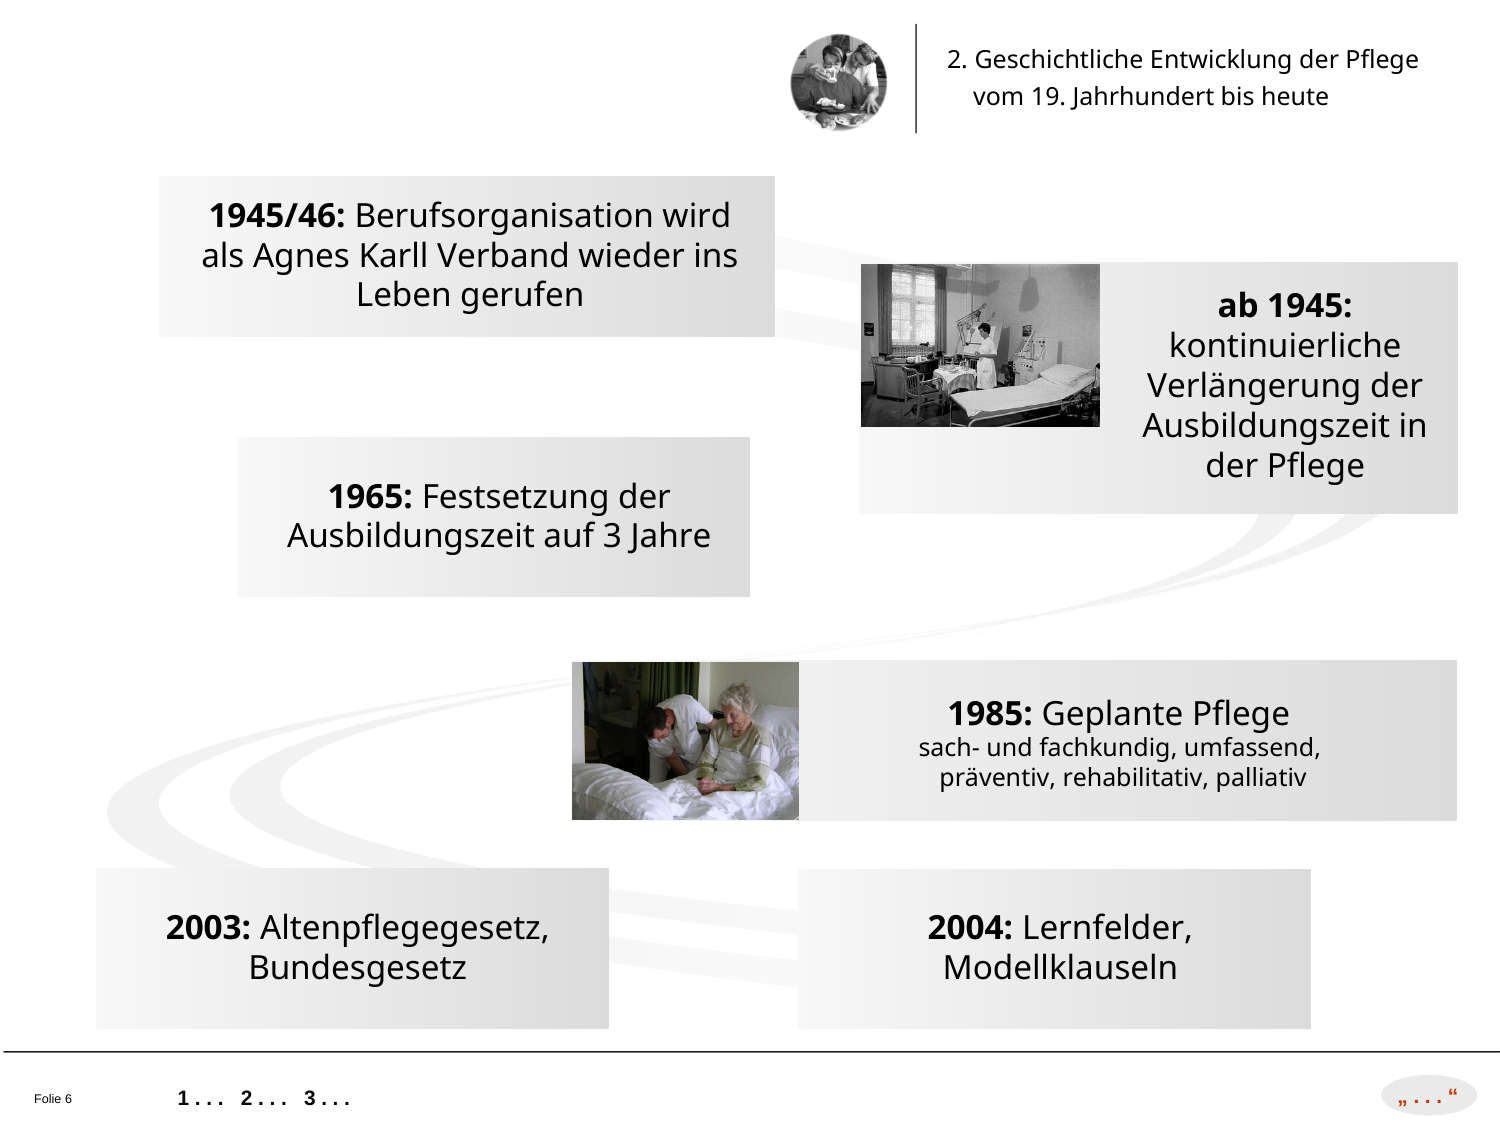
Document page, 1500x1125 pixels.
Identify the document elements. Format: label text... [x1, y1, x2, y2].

text_box [858, 262, 1458, 514]
picture [0, 0, 1500, 1125]
text_box [96, 868, 609, 1029]
text_box 1985: Geplante Pflege sach- und fachkundig, umfassend, präventiv, rehabilitativ, palliativ [803, 684, 1444, 800]
text_box [159, 176, 775, 337]
text_box [571, 660, 1457, 821]
text_box [237, 437, 751, 597]
text_box 2. Geschichtliche Entwicklung der Pflege vom 19. Jahrhundert bis heute [932, 28, 1481, 119]
text_box „ . . . “ [1380, 1075, 1481, 1116]
text_box Folie <Nummer> [0, 1083, 107, 1125]
text_box 1 . . . 2 . . . 3 . . . [159, 1077, 369, 1118]
text_box 1965: Festsetzung der Ausbildungszeit auf 3 Jahre [248, 467, 751, 563]
text_box 2004: Lernfelder, Modellklauseln [809, 898, 1312, 995]
text_box 1945/46: Berufsorganisation wird als Agnes Karll Verband wieder ins Leben gerufen [179, 186, 761, 322]
text_box 2003: Altenpflegegesetz, Bundesgesetz [106, 898, 610, 994]
text_box ab 1945: kontinuierliche Verlängerung der Ausbildungszeit in der Pflege [1097, 276, 1474, 492]
text_box [798, 869, 1311, 1029]
